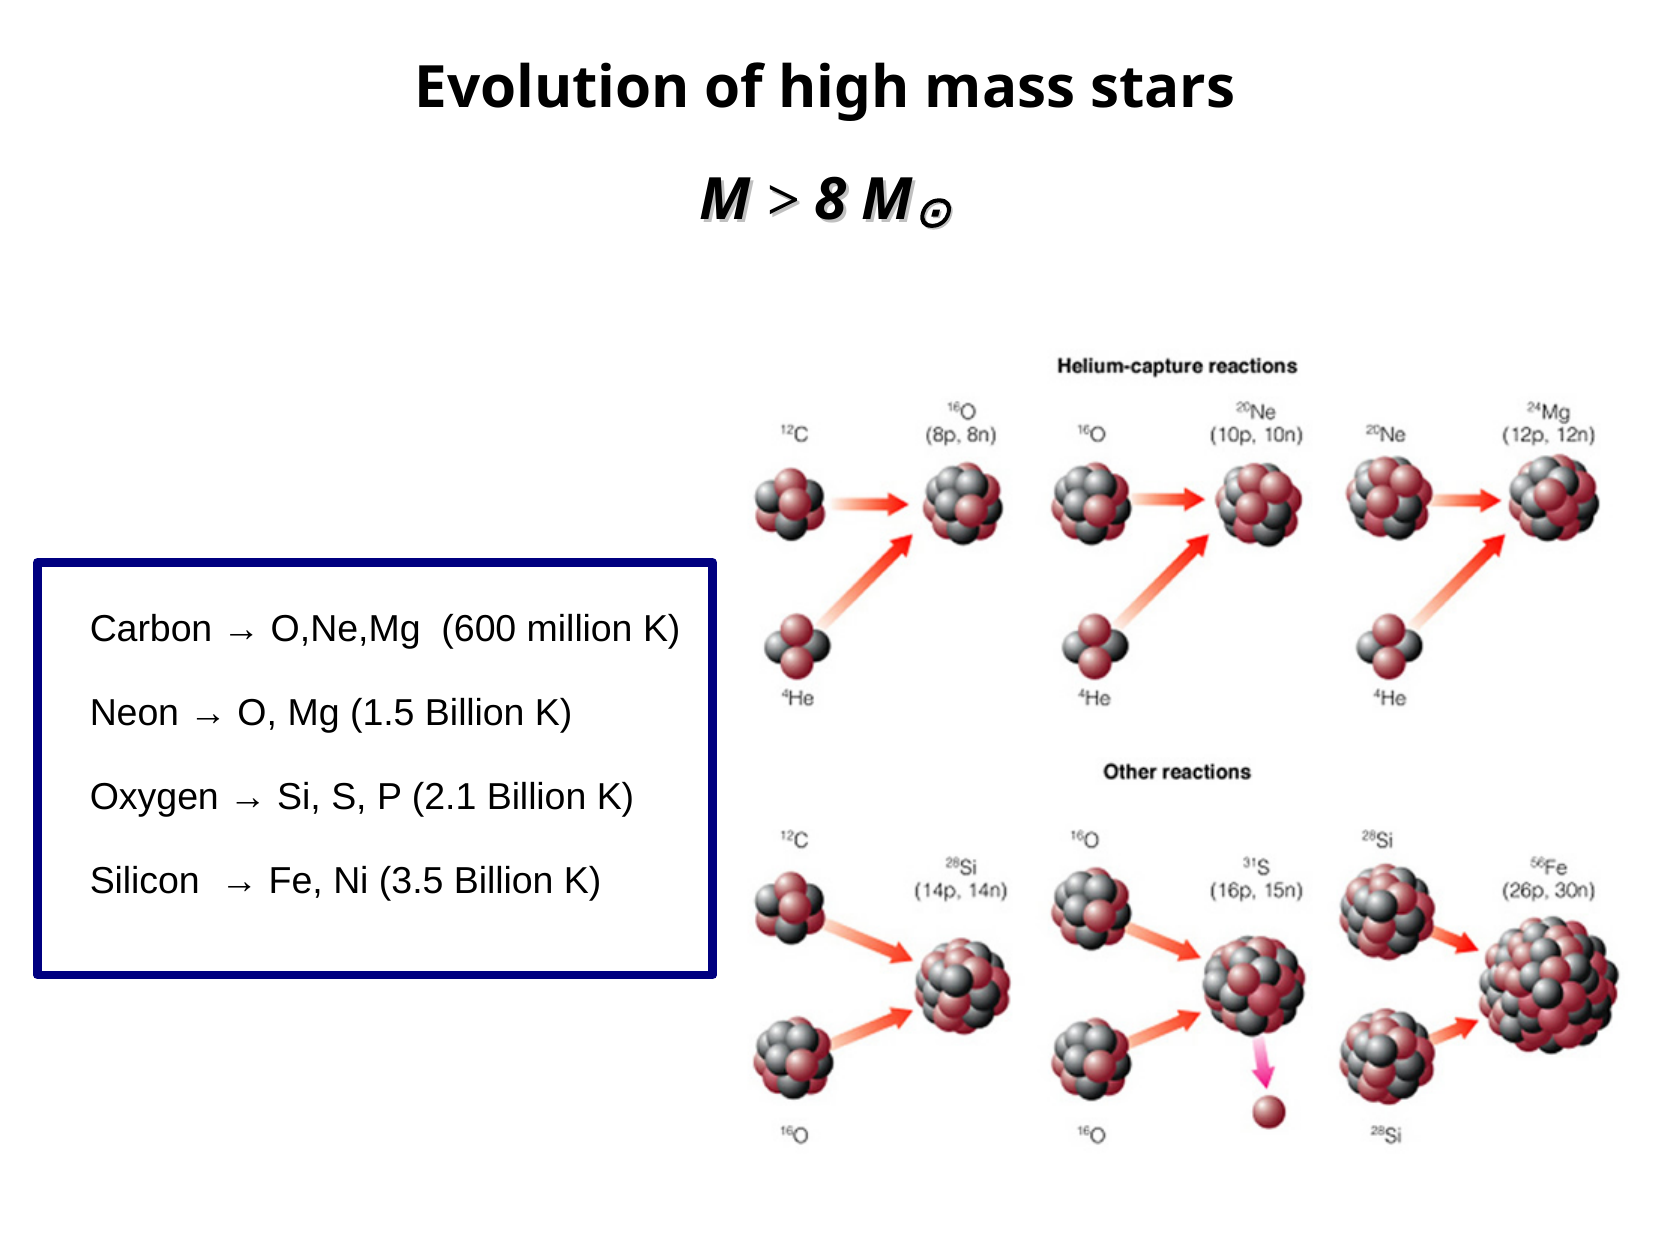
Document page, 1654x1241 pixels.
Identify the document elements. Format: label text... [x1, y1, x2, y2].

text_box Evolution of high mass stars [262, 37, 1388, 134]
text_box Carbon → O,Ne,Mg (600 million K) Neon → O, Mg (1.5 Billion K) Oxygen → Si, S, P (2.1 Billion K) Silicon → Fe, Ni (3.5 Billion K) [75, 600, 713, 951]
picture [736, 337, 1637, 1166]
text_box M > 8 M⊙ [75, 150, 1576, 528]
text_box [37, 562, 713, 976]
